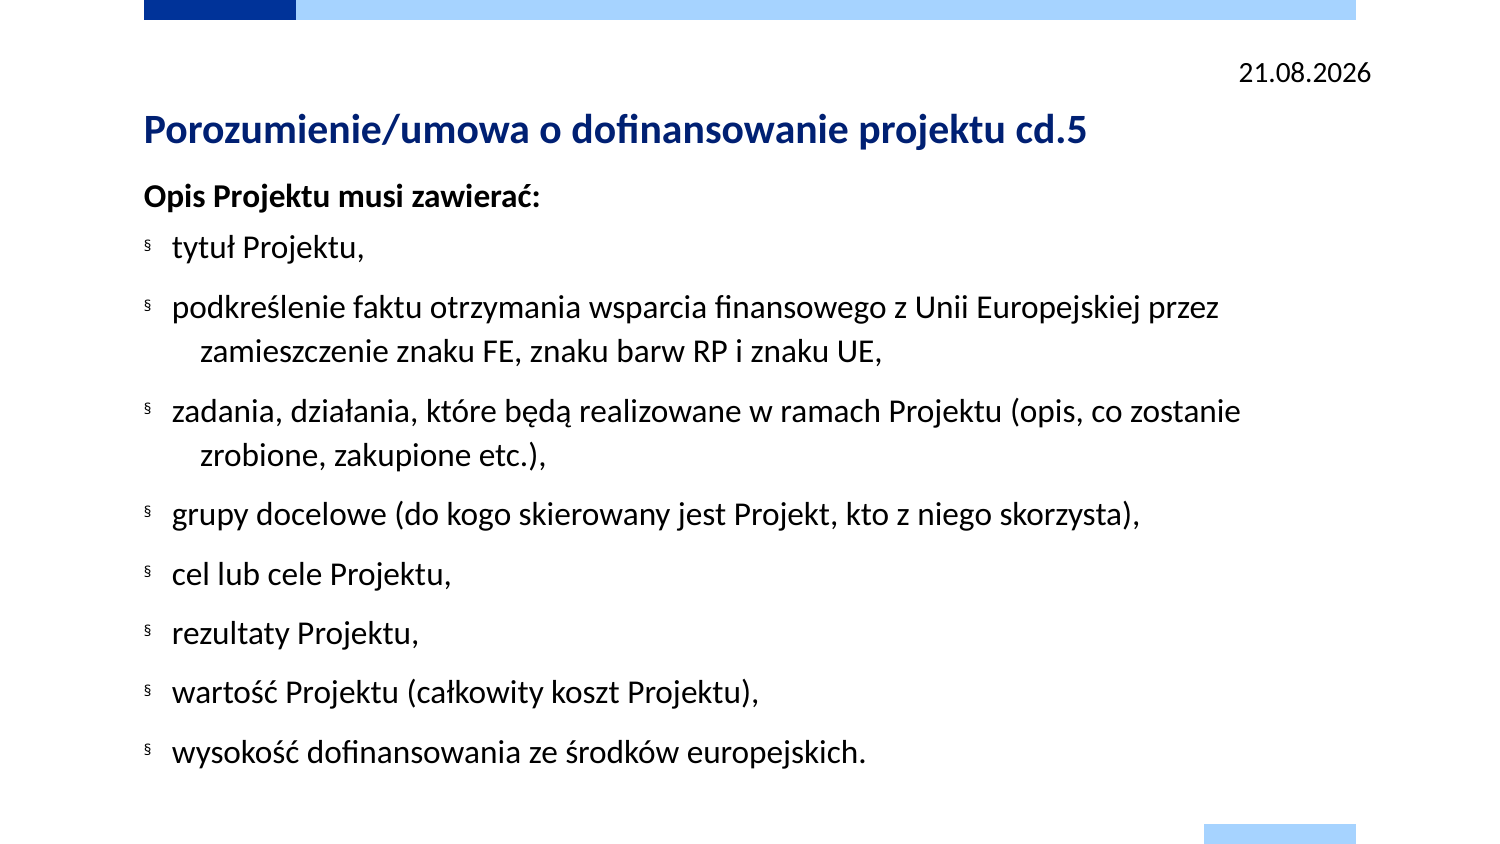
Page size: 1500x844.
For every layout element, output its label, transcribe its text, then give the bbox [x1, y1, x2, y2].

text_box 21.10.2024 [1223, 45, 1425, 87]
list Opis Projektu musi zawierać: tytuł Projektu, podkreślenie faktu otrzymania wsparcia finansowego z Unii Europejskiej przez zamieszczenie znaku FE, znaku barw RP i znaku UE, zadania, działania, które będą realizowane w ramach Projektu (opis, co zostanie zrobione, zakupione etc.), grupy docelowe (do kogo skierowany jest Projekt, kto z niego skorzysta), cel lub cele Projektu, rezultaty Projektu, wartość Projektu (całkowity koszt Projektu), wysokość dofinansowania ze środków europejskich. [143, 178, 1347, 811]
title Porozumienie/umowa o dofinansowanie projektu cd.5 [143, 100, 1357, 221]
